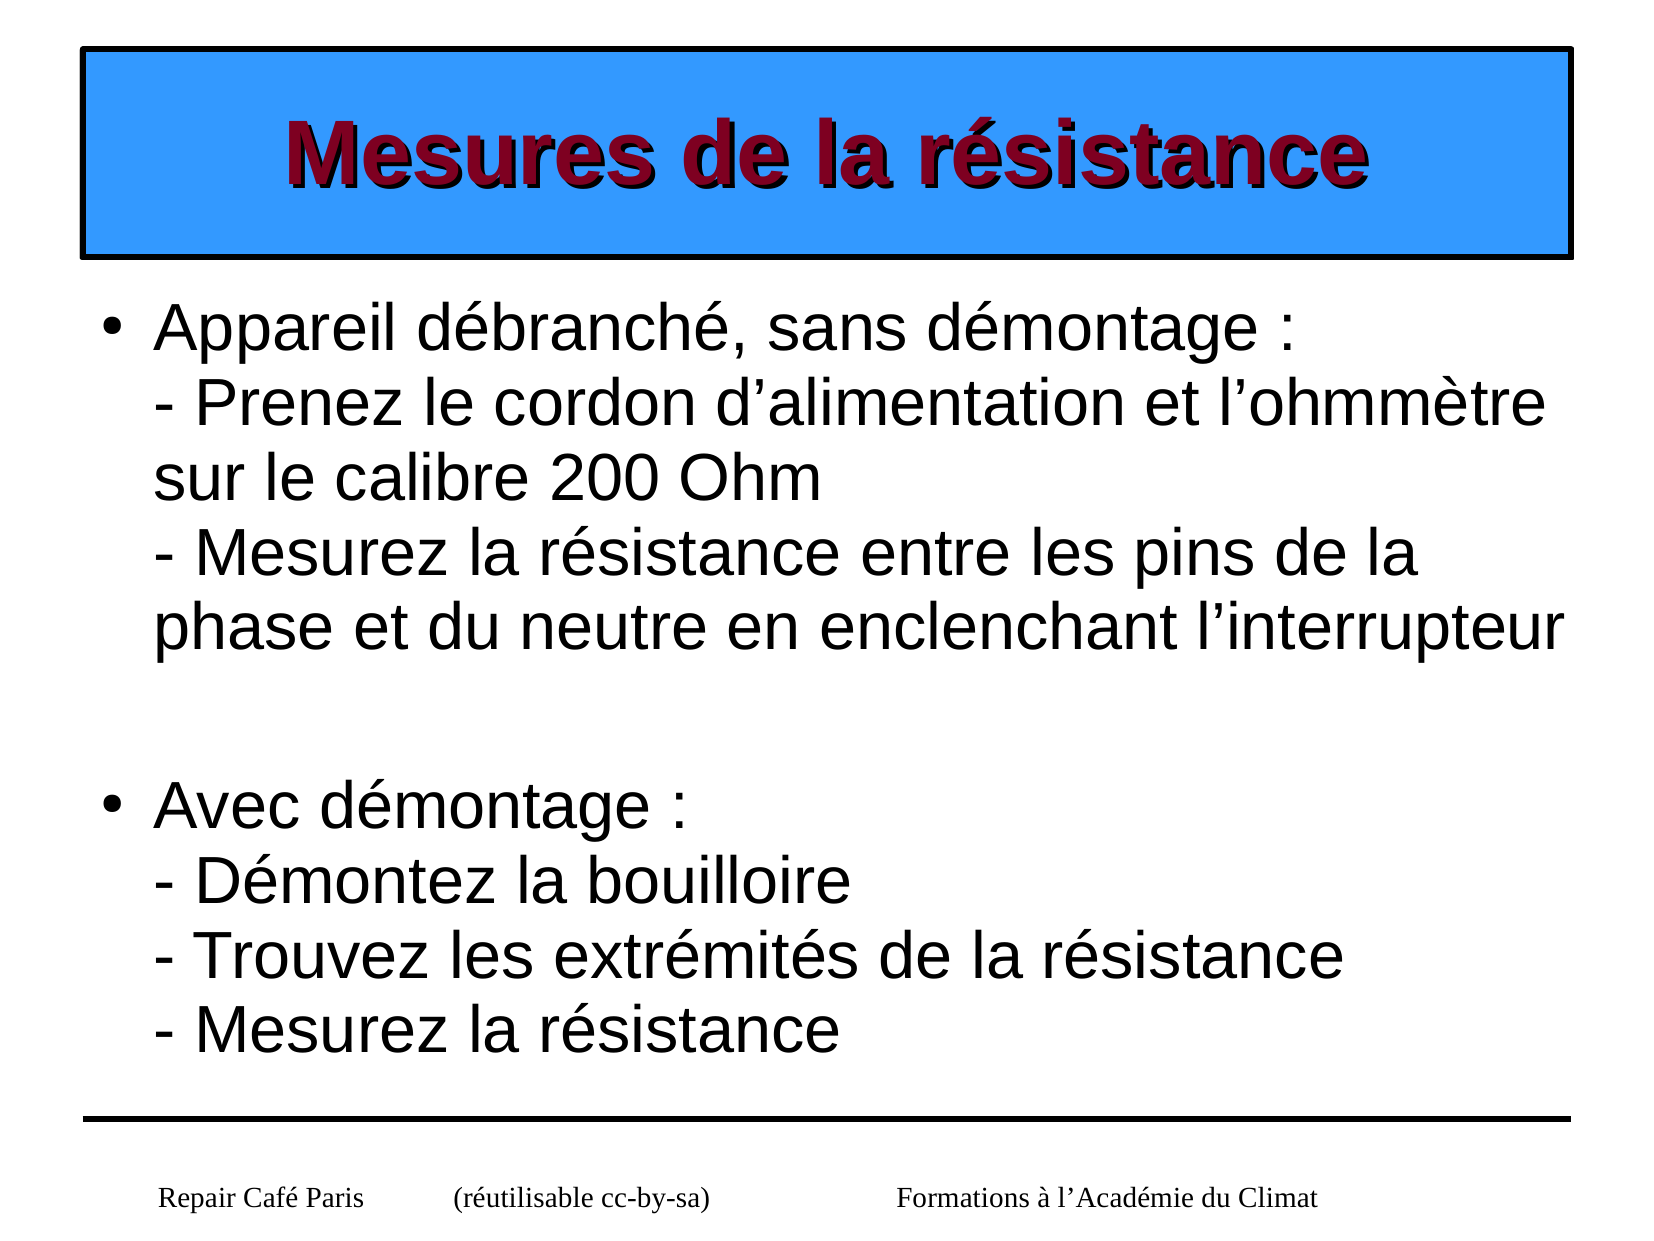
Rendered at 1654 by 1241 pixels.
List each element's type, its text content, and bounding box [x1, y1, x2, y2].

title Mesures de la résistance [82, 49, 1571, 257]
list Appareil débranché, sans démontage : - Prenez le cordon d’alimentation et l’ohmmètre sur le calibre 200 Ohm - Mesurez la résistance entre les pins de la phase et du neutre en enclenchant l’interrupteur Avec démontage : - Démontez la bouilloire - Trouvez les extrémités de la résistance - Mesurez la résistance [82, 290, 1571, 1109]
